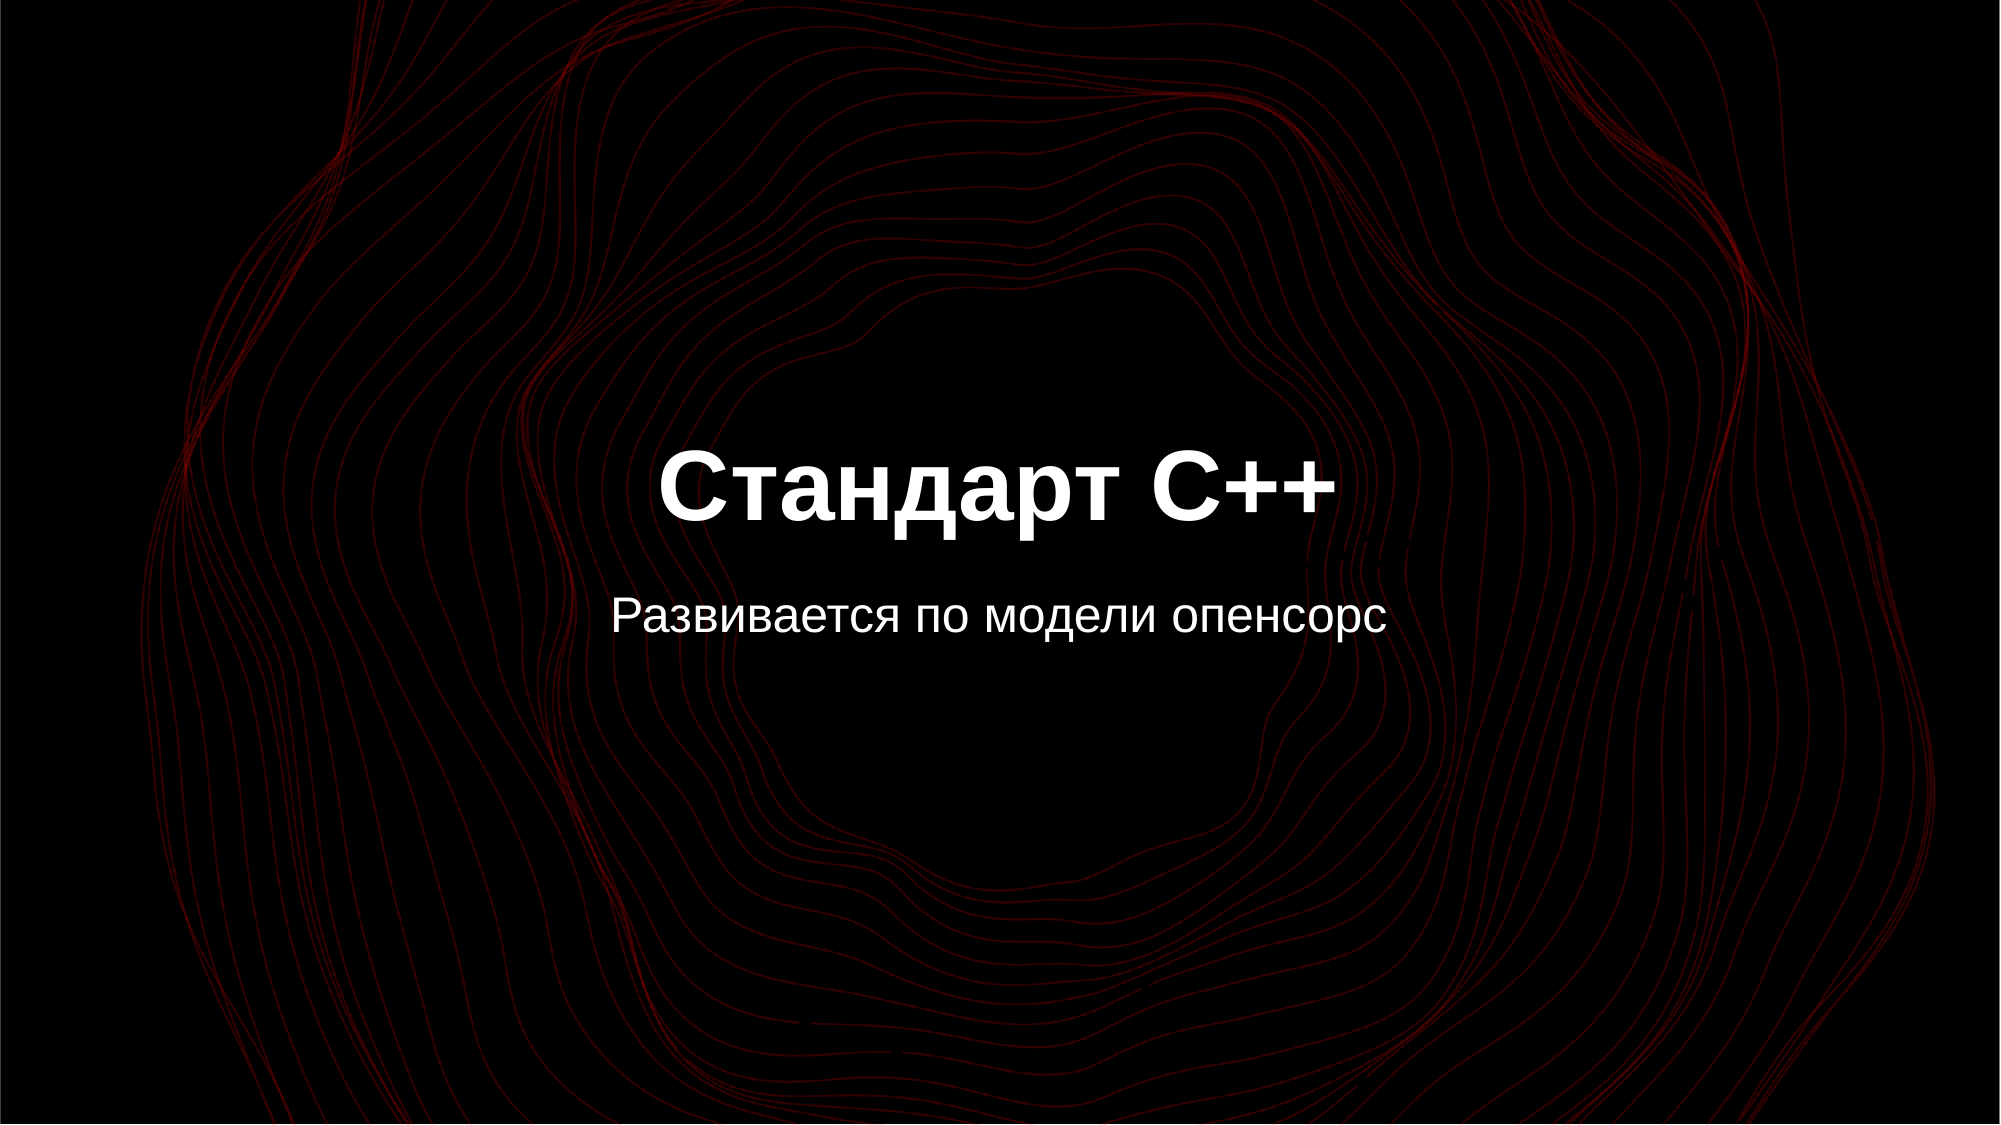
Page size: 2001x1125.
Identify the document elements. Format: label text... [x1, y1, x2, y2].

list Развивается по модели опенсорс [136, 582, 1862, 819]
title Стандарт C++ [136, 431, 1862, 543]
picture [0, 0, 2001, 1125]
